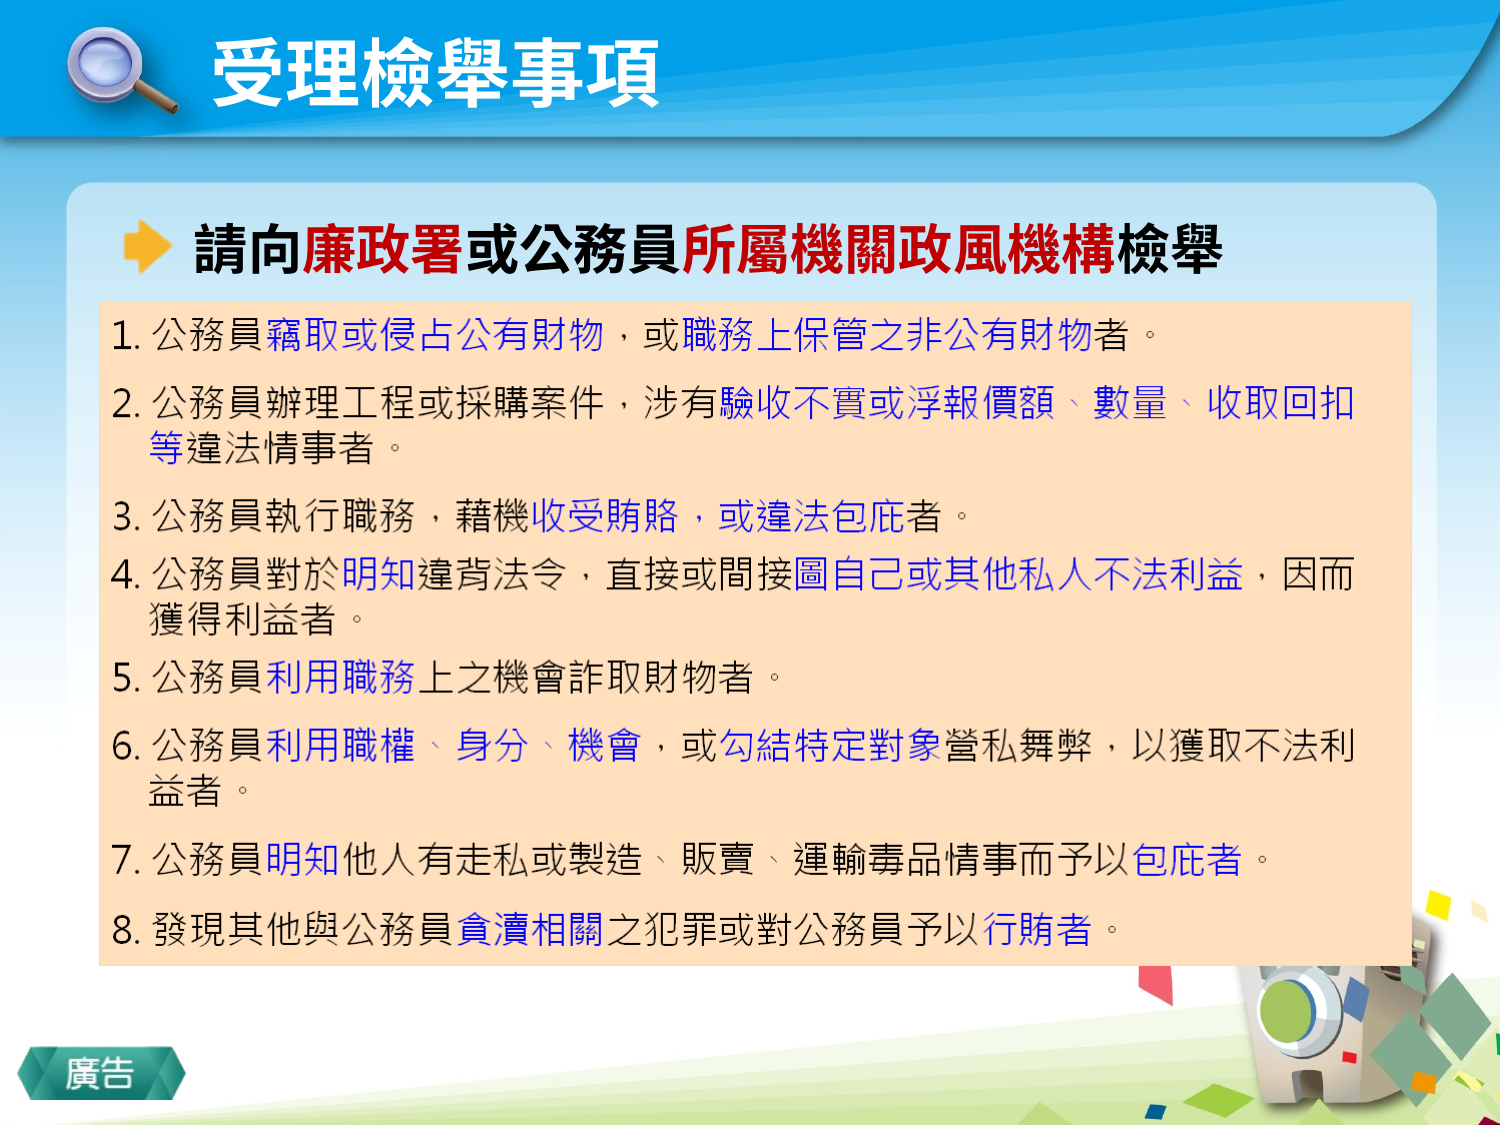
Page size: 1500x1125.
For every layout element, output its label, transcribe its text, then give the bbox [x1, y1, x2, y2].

text_box 請向廉政署或公務員所屬機關政風機構檢舉 [160, 208, 1258, 288]
text_box 受理檢舉事項 [195, 19, 679, 124]
picture [67, 27, 179, 114]
picture [0, 0, 1500, 1125]
